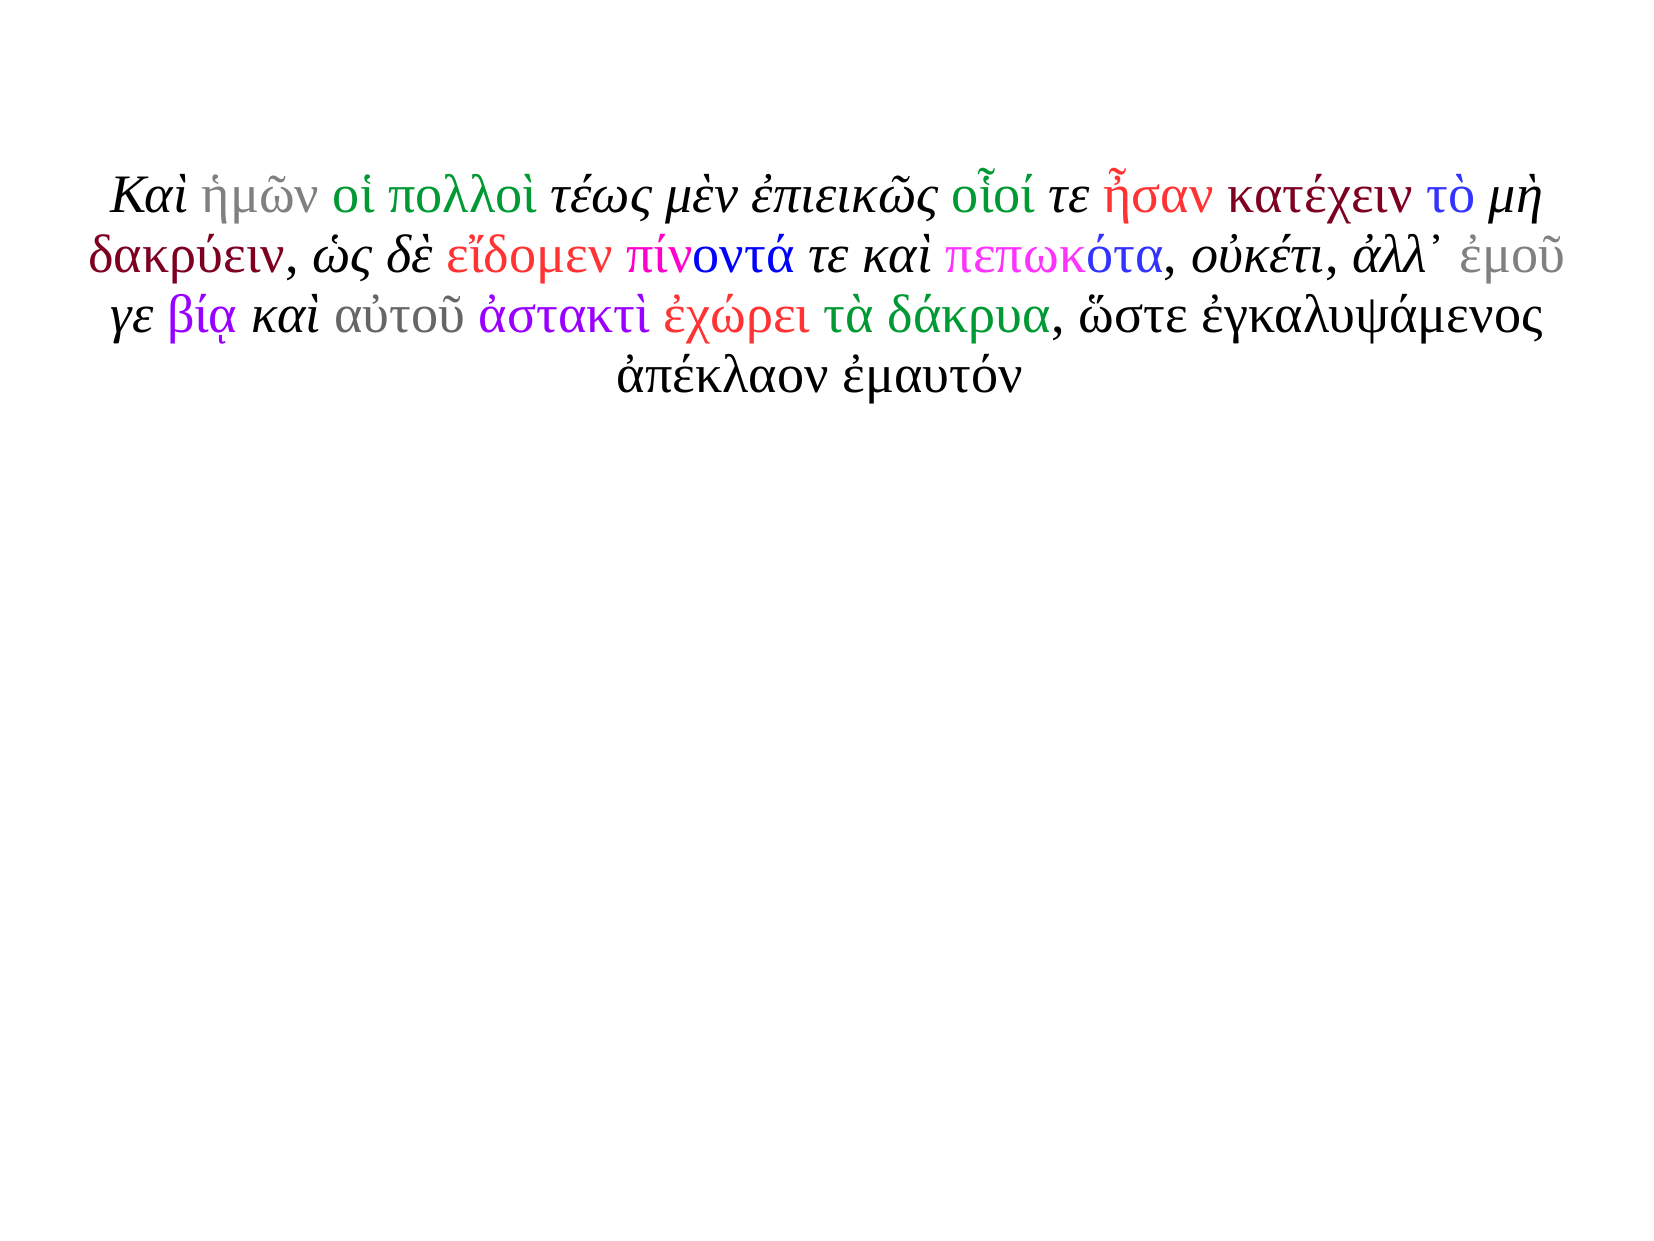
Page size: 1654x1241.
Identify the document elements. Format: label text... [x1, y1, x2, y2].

title Καὶ ἡμῶν οἱ πολλοὶ τέως μὲν ἐπιεικῶς οἷοί τε ἦσαν κατέχειν τὸ μὴ δακρύειν, ὡς δὲ εἴδομεν πίνοντά τε καὶ πεπωκότα, οὐκέτι, ἀλλ᾽ ἐμοῦ γε βίᾳ καὶ αὐτοῦ ἀστακτὶ ἐχώρει τὰ δάκρυα, ὥστε ἐγκαλυψάμενος ἀπέκλαον ἐμαυτόν [82, 49, 1571, 520]
